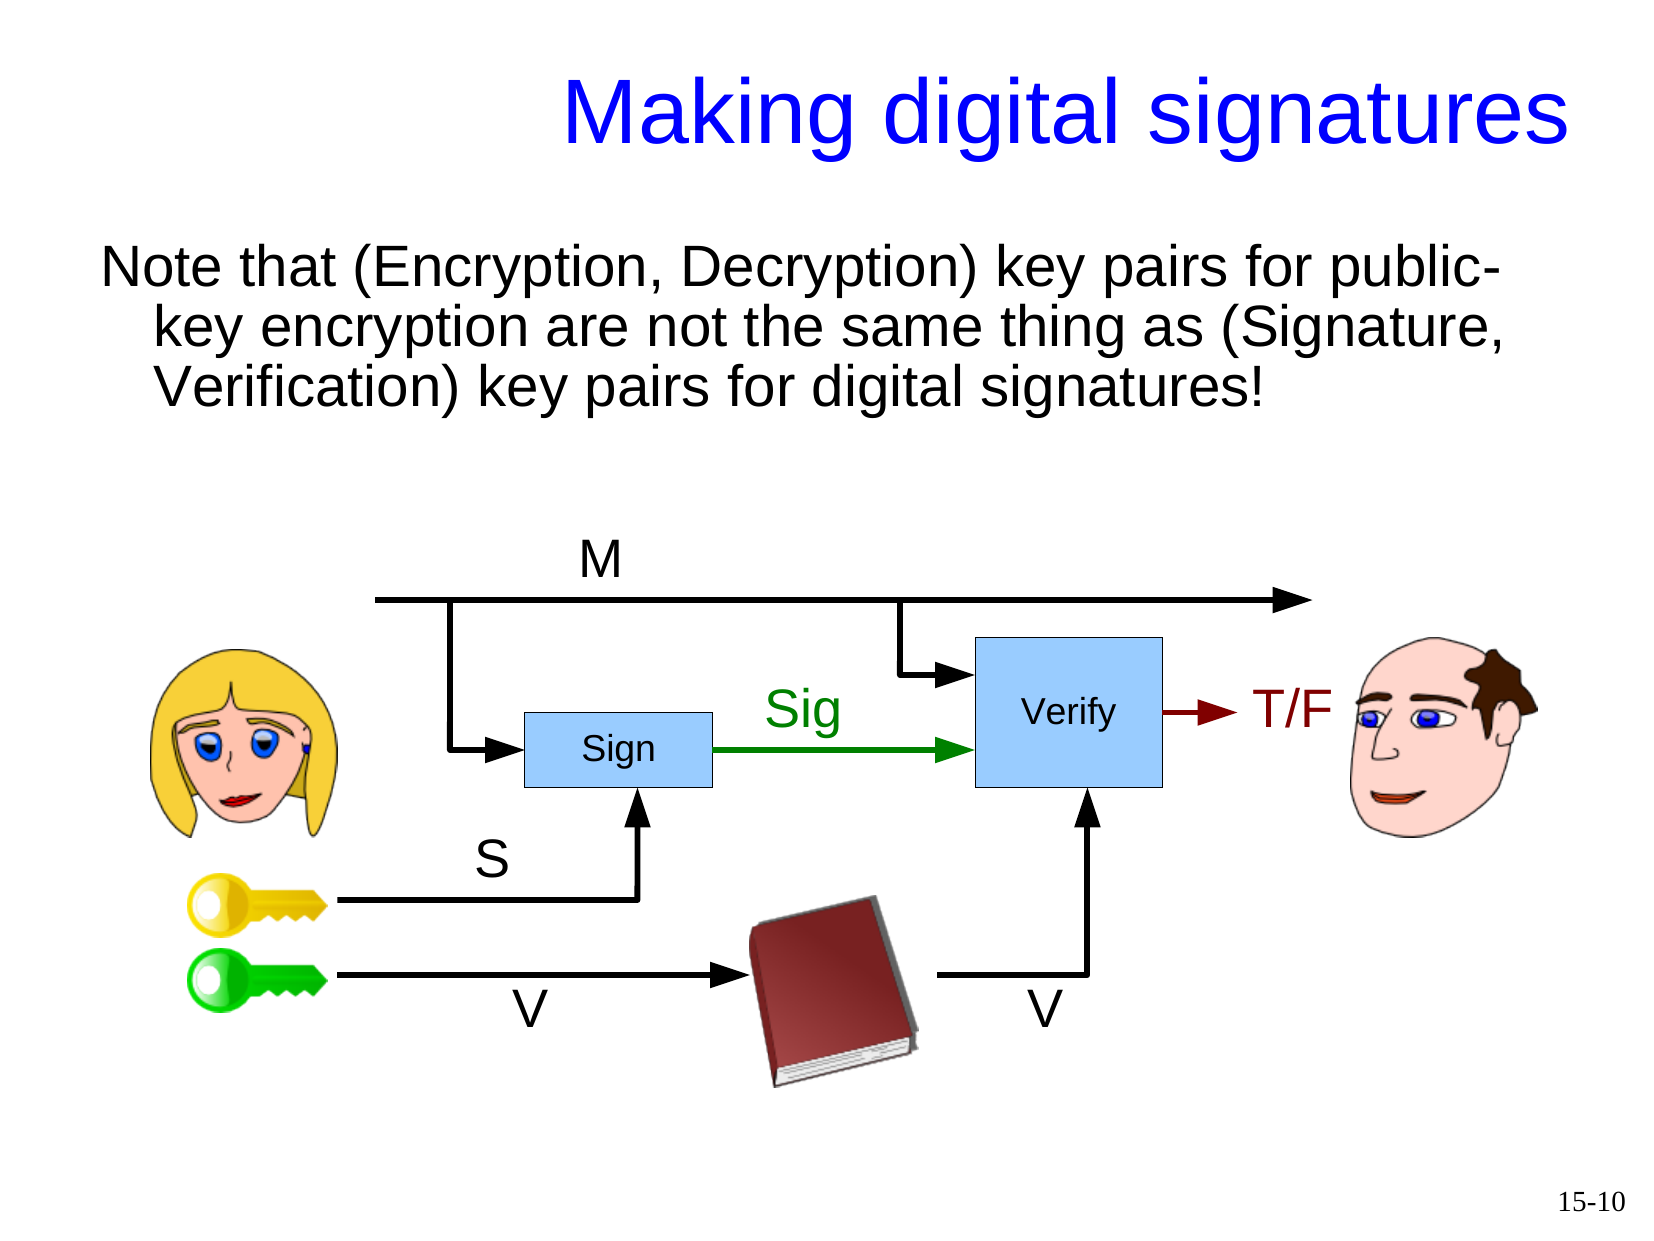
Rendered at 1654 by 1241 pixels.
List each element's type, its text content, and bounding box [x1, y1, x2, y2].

list Note that (Encryption, Decryption) key pairs for public-key encryption are not the same thing as (Signature, Verification) key pairs for digital signatures! [82, 237, 1571, 1170]
title Making digital signatures [84, 11, 1573, 219]
